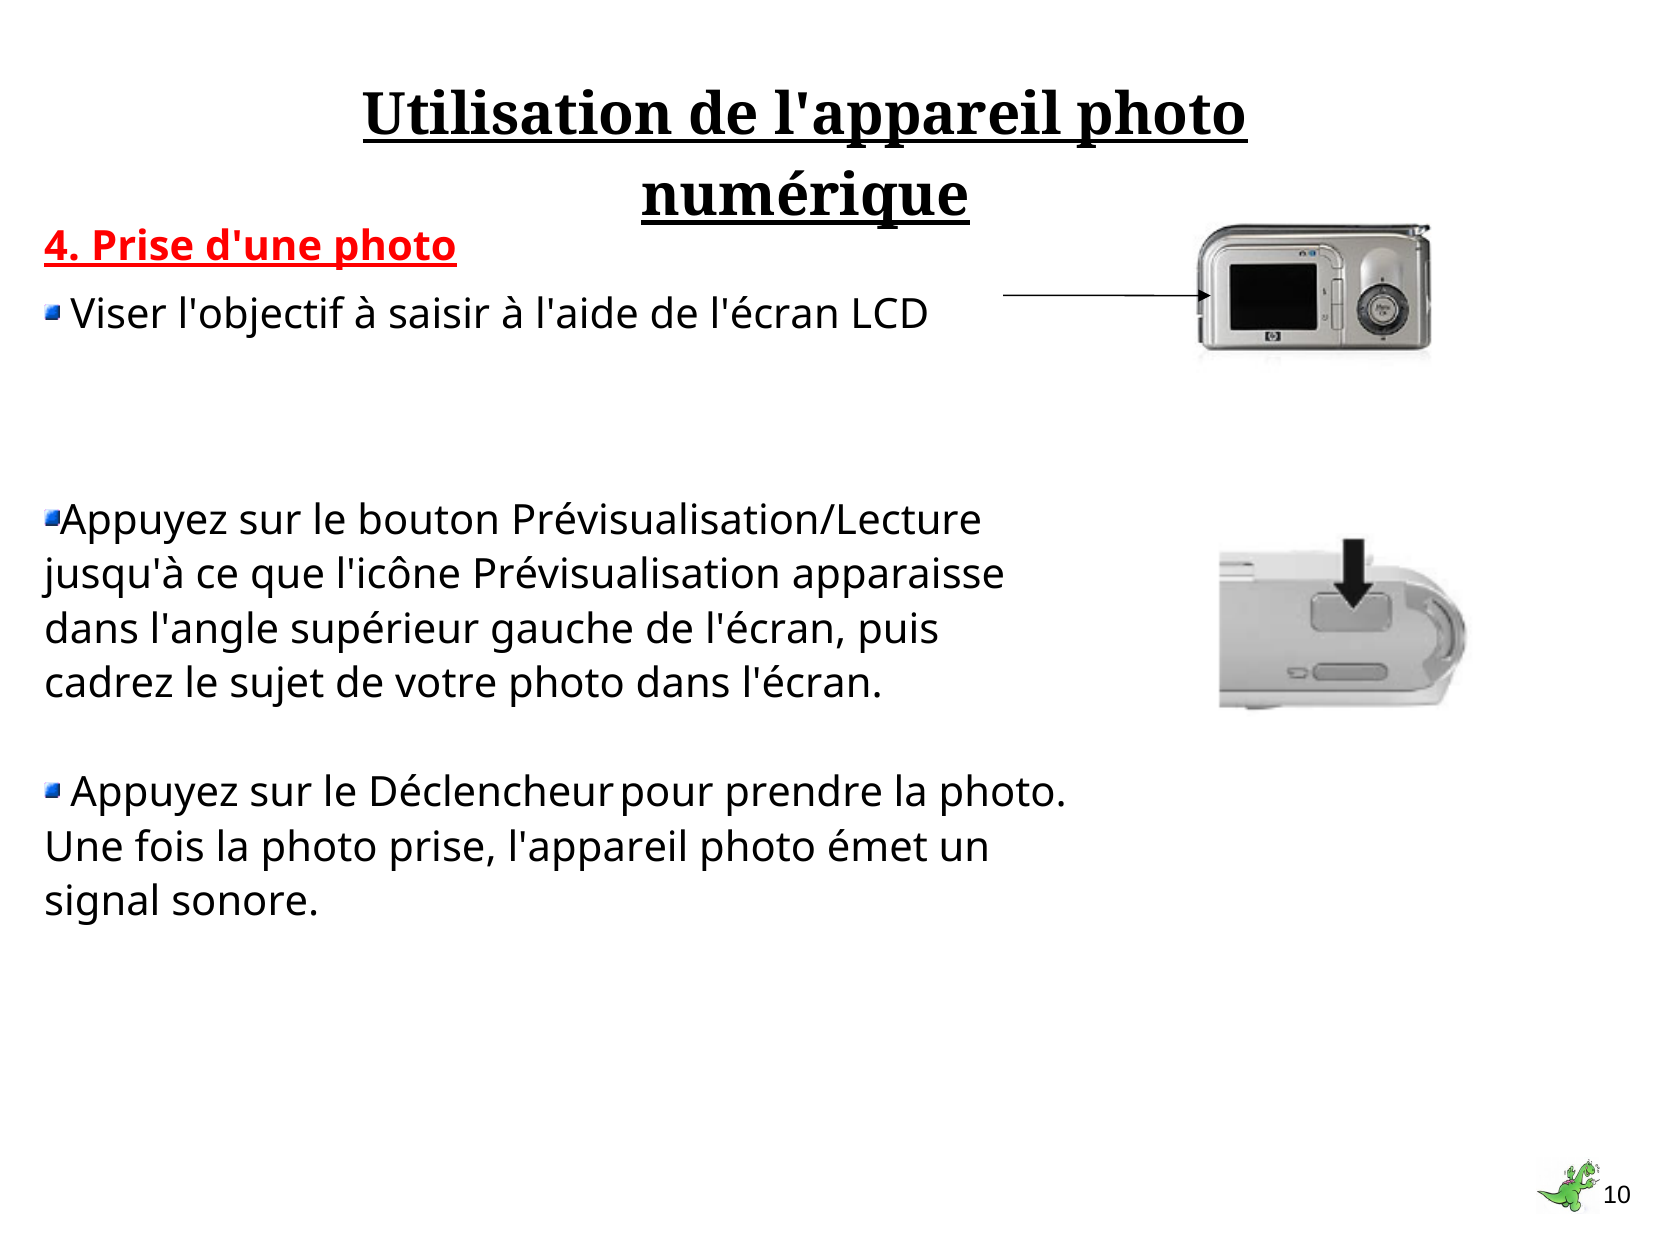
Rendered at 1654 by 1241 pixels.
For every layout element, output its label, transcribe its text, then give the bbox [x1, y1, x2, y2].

text_box Utilisation de l'appareil photo numérique [193, 57, 1418, 148]
picture [44, 304, 60, 320]
picture [1181, 147, 1447, 445]
picture [44, 782, 60, 798]
text_box Utilisation de l'appareil photo numérique [899, 143, 1081, 148]
picture [44, 509, 60, 526]
picture [1536, 1157, 1600, 1214]
text_box 4. Prise d'une photo Viser l'objectif à saisir à l'aide de l'écran LCD Appuyez sur le bouton Prévisualisation/Lecture jusqu'à ce que l'icône Prévisualisation apparaisse dans l'angle supérieur gauche de l'écran, puis cadrez le sujet de votre photo dans l'écran. Appuyez sur le Déclencheur pour prendre la photo. Une fois la photo prise, l'appareil photo émet un signal sonore. [29, 192, 1565, 915]
text_box 10 [1603, 1180, 1632, 1210]
picture [1206, 533, 1477, 739]
